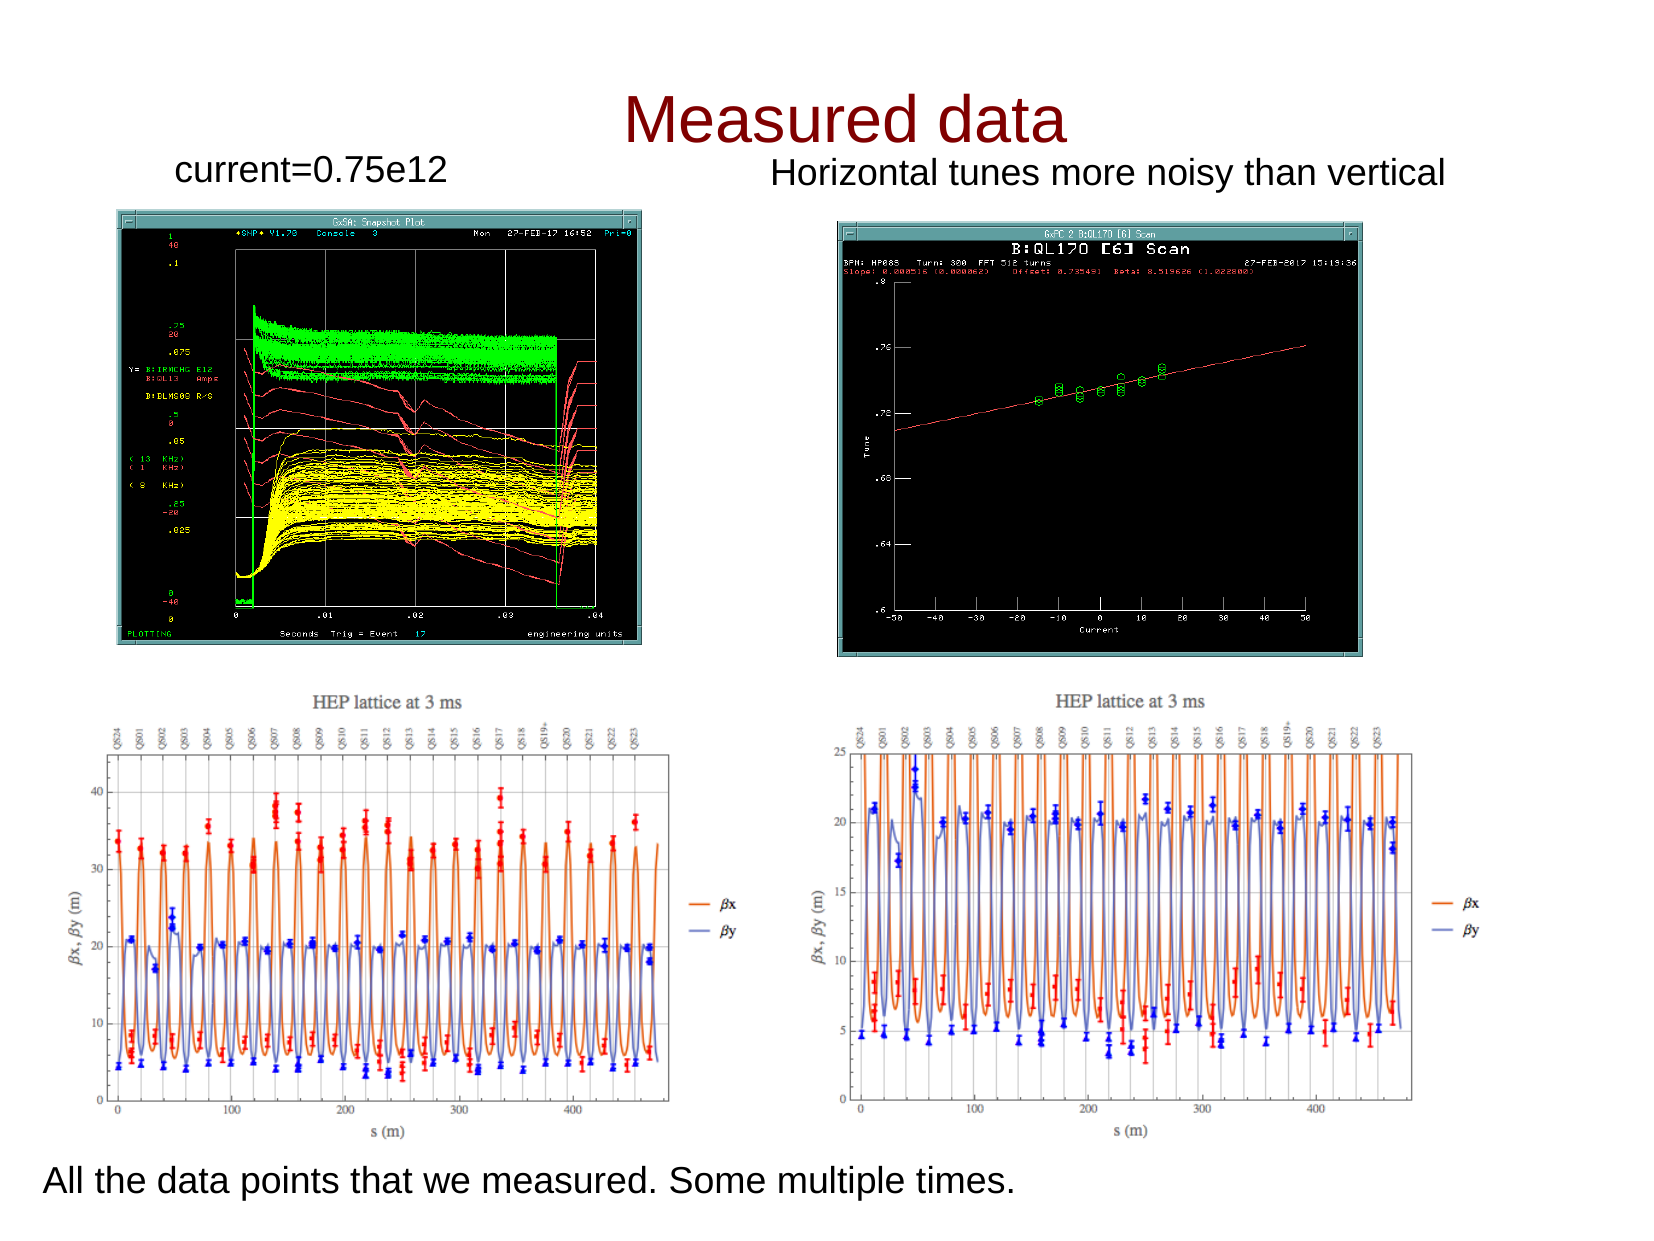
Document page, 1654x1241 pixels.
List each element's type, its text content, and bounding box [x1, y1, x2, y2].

picture [116, 209, 642, 646]
text_box current=0.75e12 [159, 141, 468, 198]
picture [810, 692, 1486, 1144]
text_box Horizontal tunes more noisy than vertical [755, 143, 1464, 201]
picture [67, 693, 743, 1144]
picture [837, 221, 1363, 657]
title Measured data [101, 59, 1590, 180]
text_box All the data points that we measured. Some multiple times. [27, 1151, 1551, 1209]
